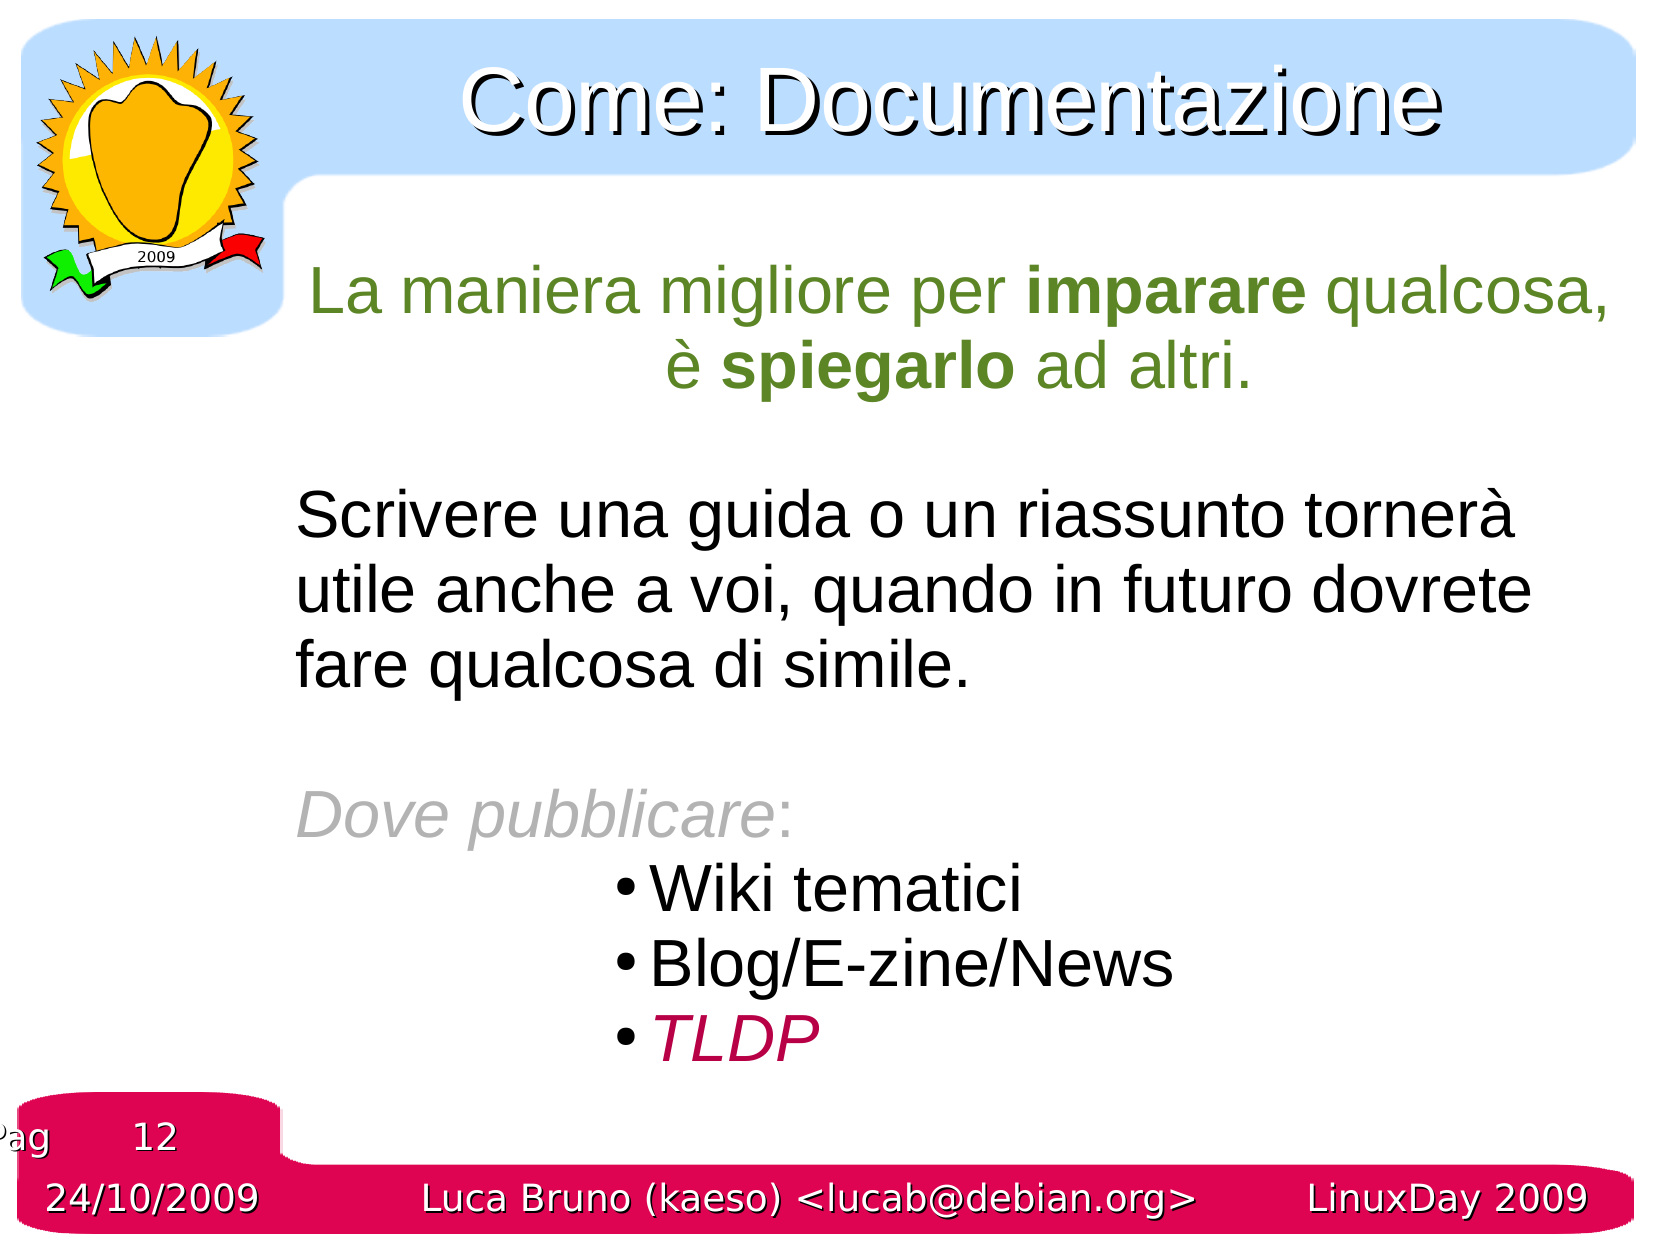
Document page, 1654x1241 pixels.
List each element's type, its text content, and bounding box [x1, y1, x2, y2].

picture [35, 1133, 44, 1147]
picture [21, 19, 1636, 337]
picture [17, 1092, 1634, 1234]
text_box Pag <number> [46, 1108, 278, 1182]
title Come: Documentazione [265, 3, 1636, 196]
text_box Luca Bruno (kaeso) <lucab@debian.org> LinuxDay 2009 [405, 1169, 1604, 1241]
text_box 24/10/2009 [29, 1169, 284, 1241]
subtitle La maniera migliore per imparare qualcosa, è spiegarlo ad altri. Scrivere una guida o un riassunto tornerà utile anche a voi, quando in futuro dovrete fare qualcosa di simile. Dove pubblicare: Wiki tematici Blog/E-zine/News TLDP [295, 203, 1625, 1126]
